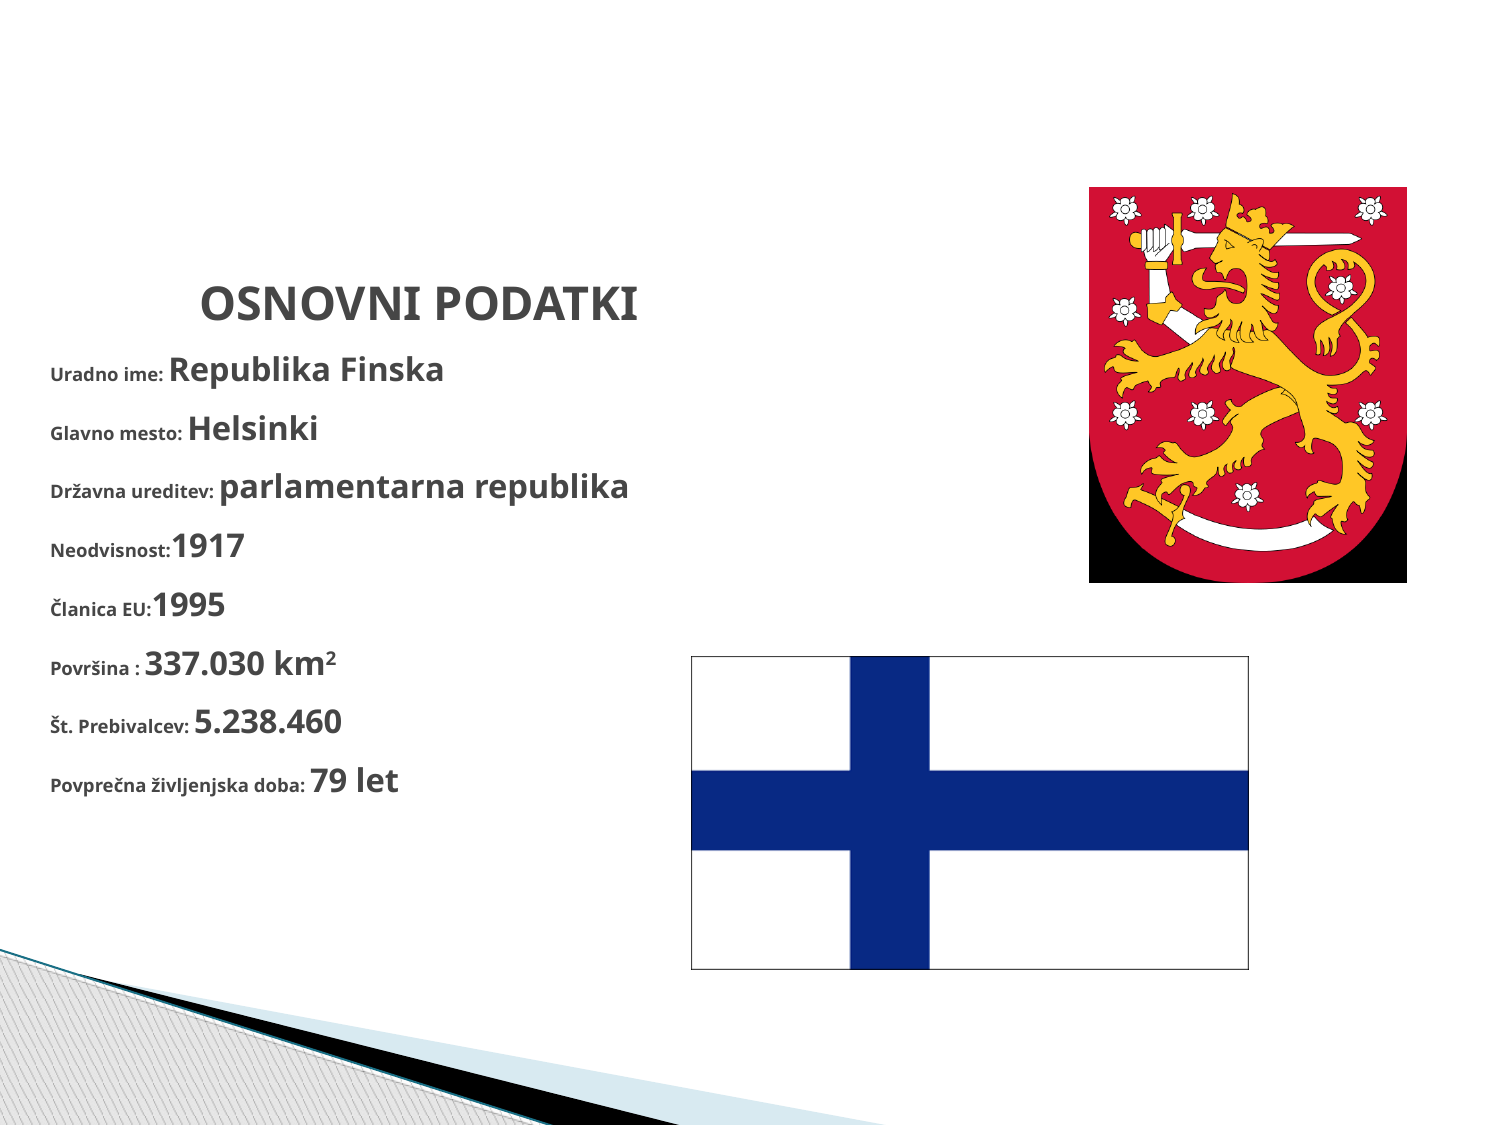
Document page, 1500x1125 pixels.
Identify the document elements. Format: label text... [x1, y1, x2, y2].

picture [1089, 187, 1407, 583]
title OSNOVNI PODATKI Uradno ime: Republika Finska Glavno mesto: Helsinki Državna ureditev: parlamentarna republika Neodvisnost:1917 Članica EU:1995 Površina : 337.030 km2 Št. Prebivalcev: 5.238.460 Povprečna življenjska doba: 79 let [35, 23, 1386, 1067]
picture [691, 656, 1249, 970]
